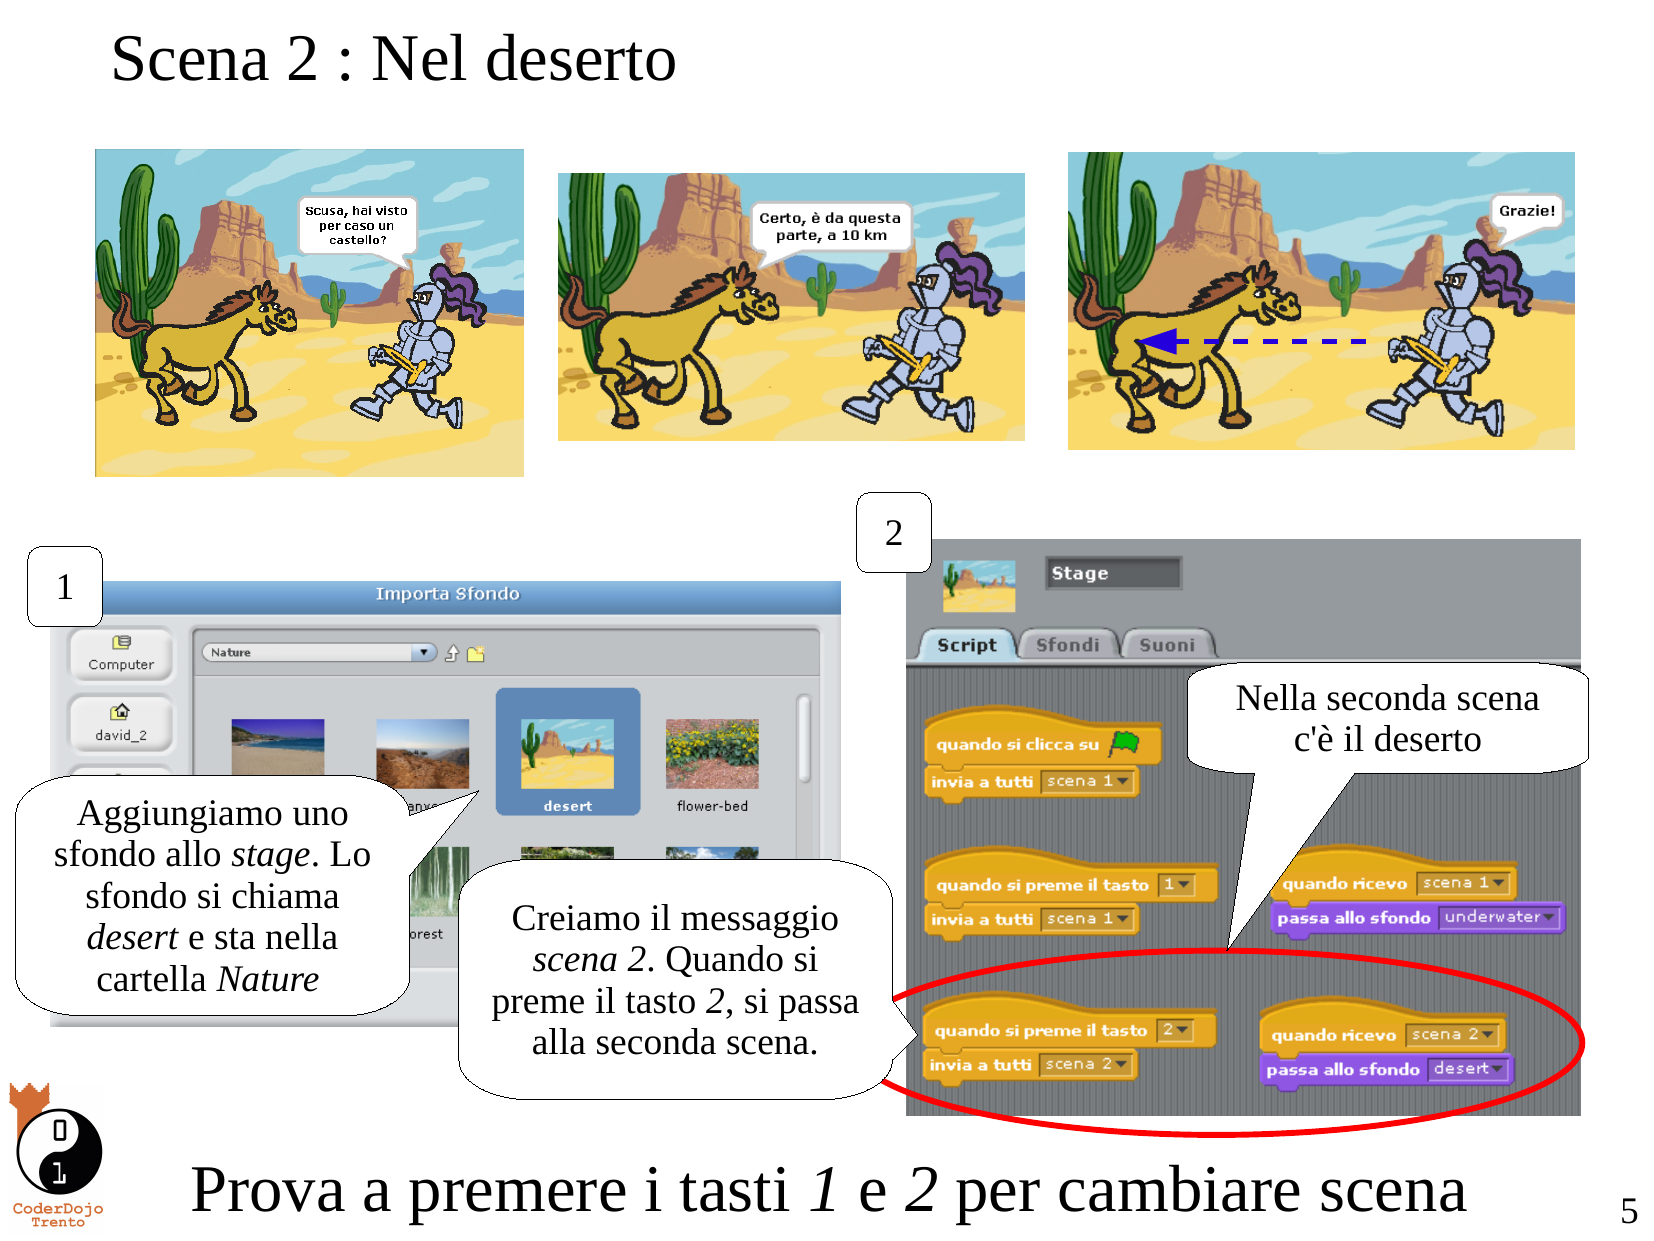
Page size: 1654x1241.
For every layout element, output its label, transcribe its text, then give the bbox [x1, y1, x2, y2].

text_box 5 [1605, 1183, 1654, 1241]
picture [9, 1083, 104, 1237]
text_box 2 [856, 492, 932, 573]
picture [906, 539, 1581, 990]
picture [50, 581, 841, 1027]
picture [906, 1096, 974, 1116]
text_box Nella seconda scena c'è il deserto [1187, 662, 1589, 951]
picture [558, 173, 1025, 441]
picture [906, 954, 1579, 1116]
text_box Creiamo il messaggio scena 2. Quando si preme il tasto 2, si passa alla seconda scena. [458, 859, 918, 1100]
text_box 1 [27, 546, 103, 627]
text_box Prova a premere i tasti 1 e 2 per cambiare scena [175, 1144, 1484, 1234]
text_box Scena 2 : Nel deserto [95, 13, 694, 103]
text_box Aggiungiamo uno sfondo allo stage. Lo sfondo si chiama desert e sta nella cartella Nature [15, 775, 479, 1016]
picture [1231, 765, 1581, 1026]
picture [95, 149, 524, 477]
picture [1458, 1060, 1581, 1116]
picture [1068, 152, 1575, 451]
